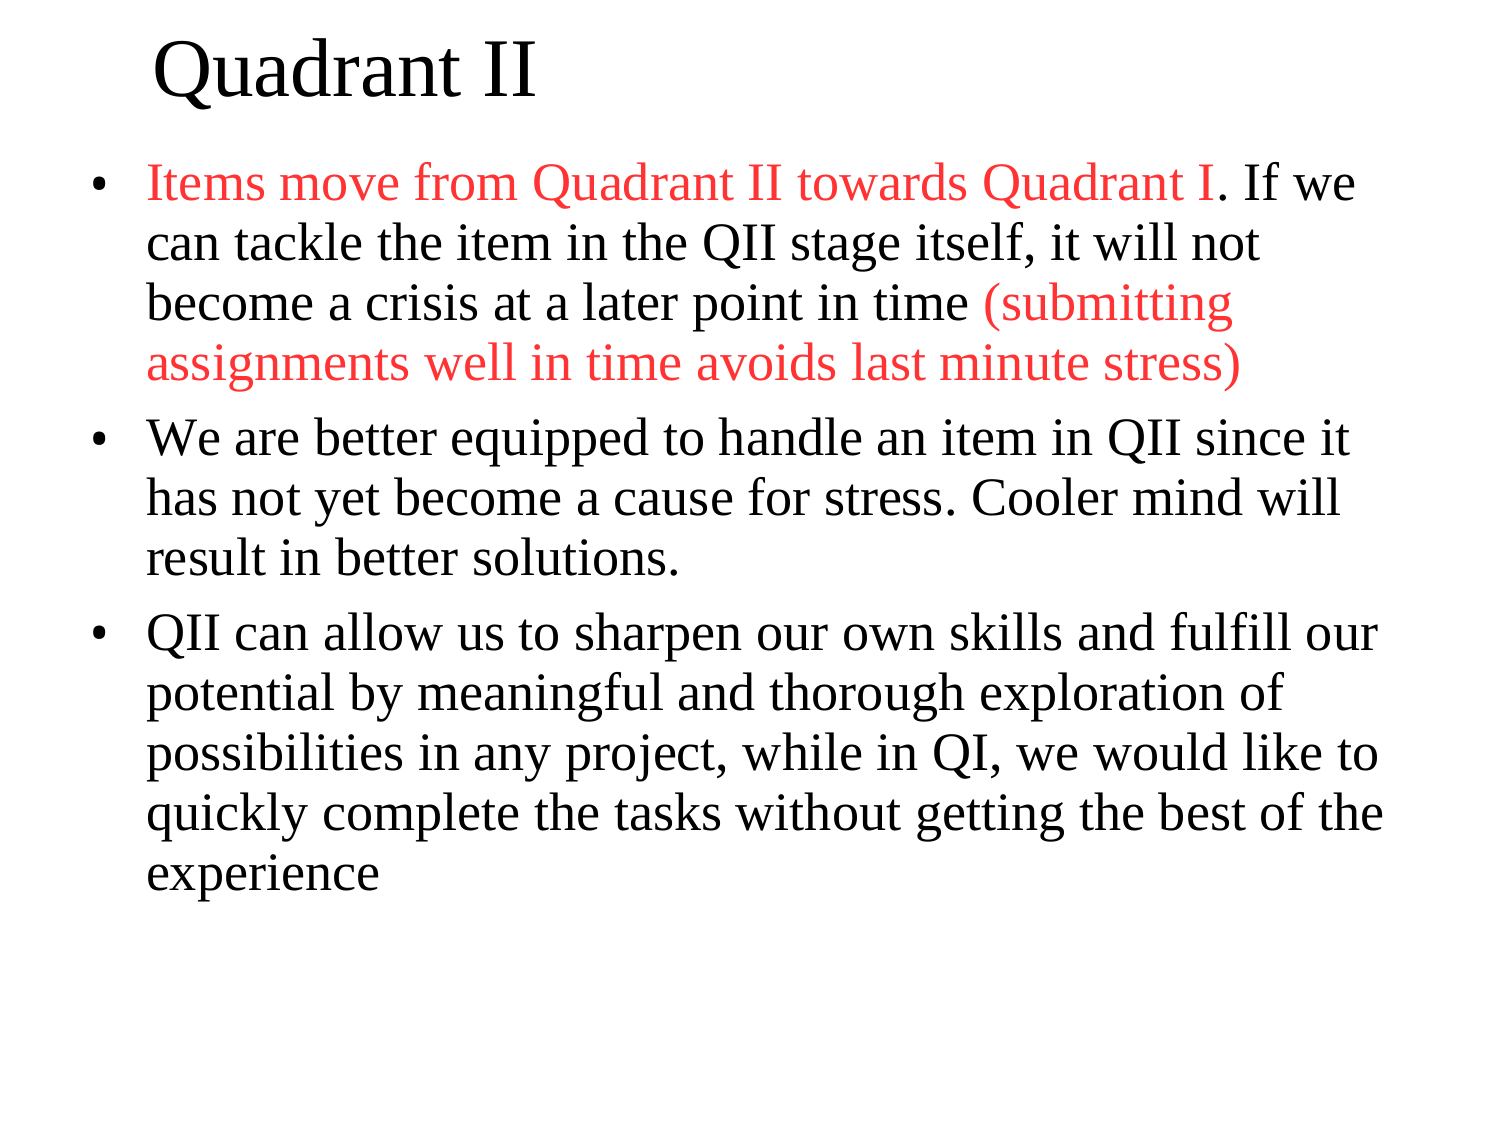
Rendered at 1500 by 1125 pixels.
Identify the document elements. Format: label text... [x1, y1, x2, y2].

title Quadrant II [137, 10, 1225, 127]
list Items move from Quadrant II towards Quadrant I. If we can tackle the item in the QII stage itself, it will not become a crisis at a later point in time (submitting assignments well in time avoids last minute stress) We are better equipped to handle an item in QII since it has not yet become a cause for stress. Cooler mind will result in better solutions. QII can allow us to sharpen our own skills and fulfill our potential by meaningful and thorough exploration of possibilities in any project, while in QI, we would like to quickly complete the tasks without getting the best of the experience [75, 144, 1426, 1013]
